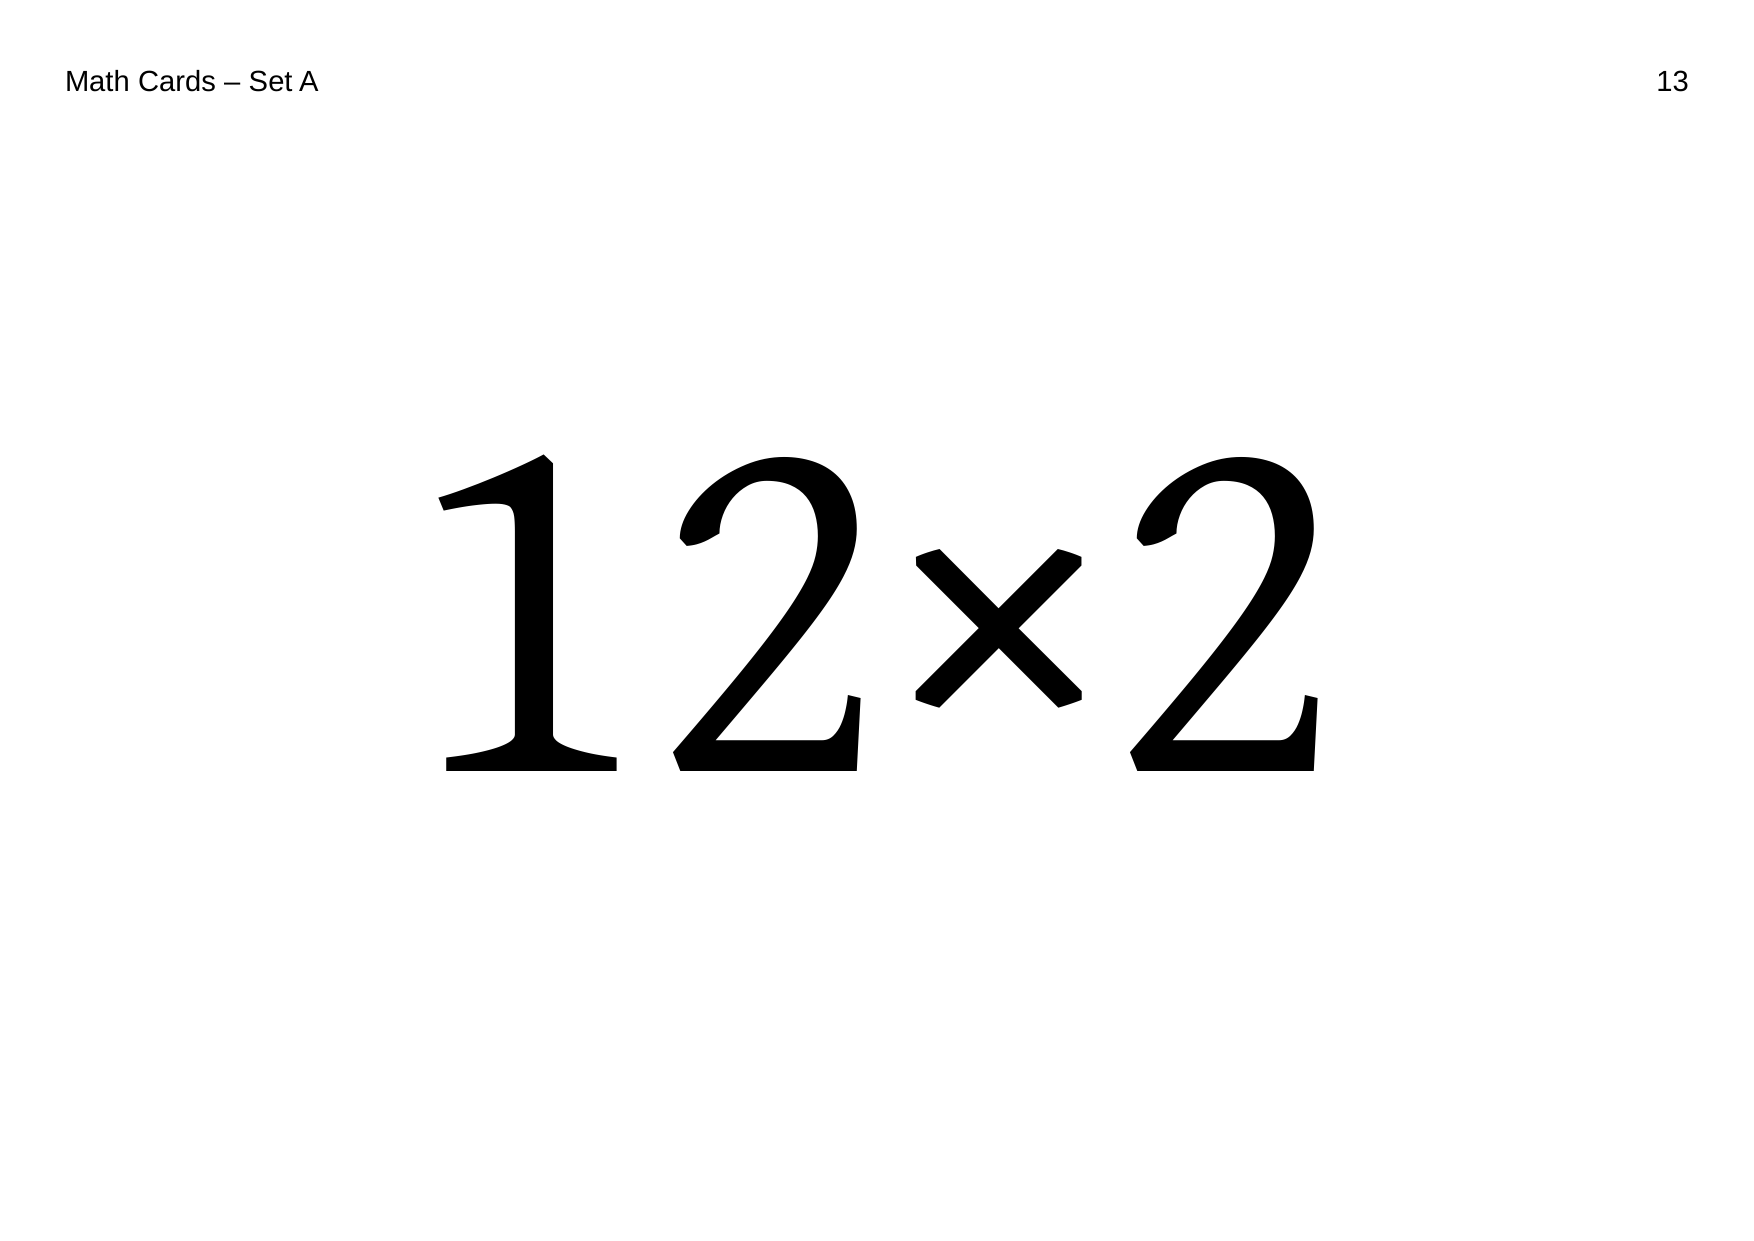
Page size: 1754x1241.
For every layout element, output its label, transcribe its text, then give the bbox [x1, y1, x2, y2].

text_box 13 [1650, 59, 1695, 104]
text_box Math Cards – Set A [59, 59, 326, 104]
text_box 12×2 [397, 318, 1357, 922]
